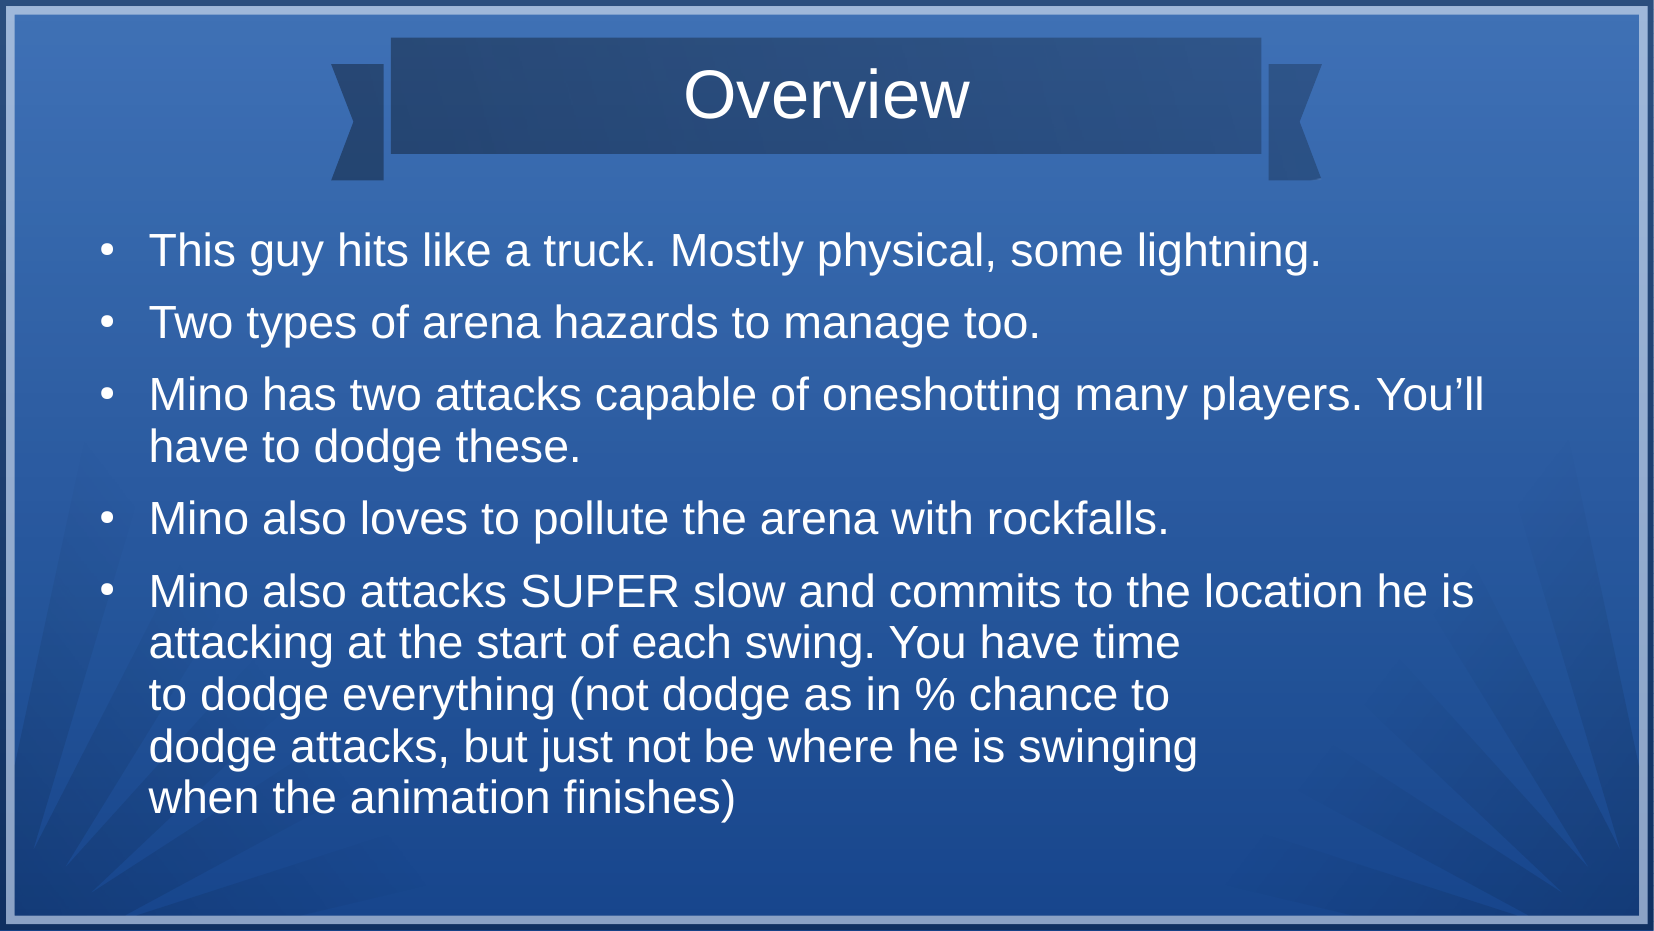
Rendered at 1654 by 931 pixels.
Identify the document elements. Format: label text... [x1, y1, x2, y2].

title Overview [389, 35, 1264, 154]
list This guy hits like a truck. Mostly physical, some lightning. Two types of arena hazards to manage too. Mino has two attacks capable of oneshotting many players. You’ll have to dodge these. Mino also loves to pollute the arena with rockfalls. Mino also attacks SUPER slow and commits to the location he is attacking at the start of each swing. You have time to dodge everything (not dodge as in % chance to dodge attacks, but just not be where he is swinging when the animation finishes) [82, 224, 1536, 827]
